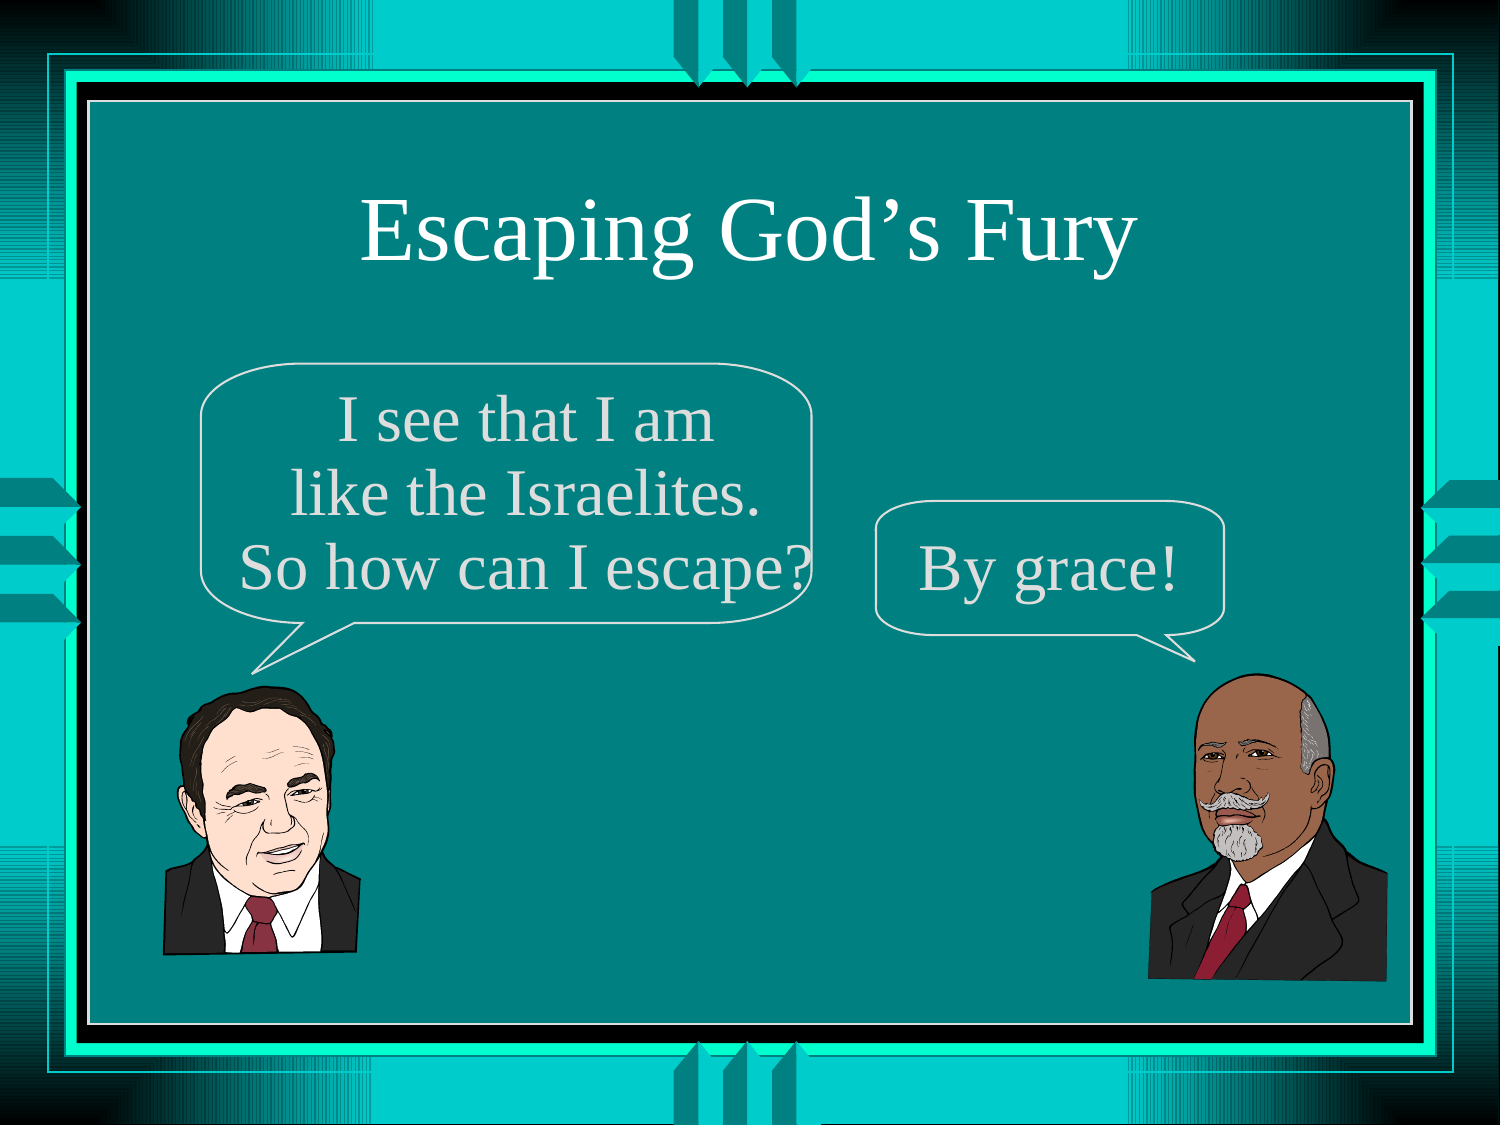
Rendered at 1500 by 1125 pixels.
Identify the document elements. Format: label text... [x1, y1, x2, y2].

title Escaping God’s Fury [112, 99, 1388, 288]
text_box I see that I am like the Israelites. So how can I escape? [200, 363, 812, 674]
text_box By grace! [875, 500, 1224, 662]
picture [162, 685, 363, 956]
text_box [88, 101, 1412, 1024]
picture [1148, 672, 1388, 982]
